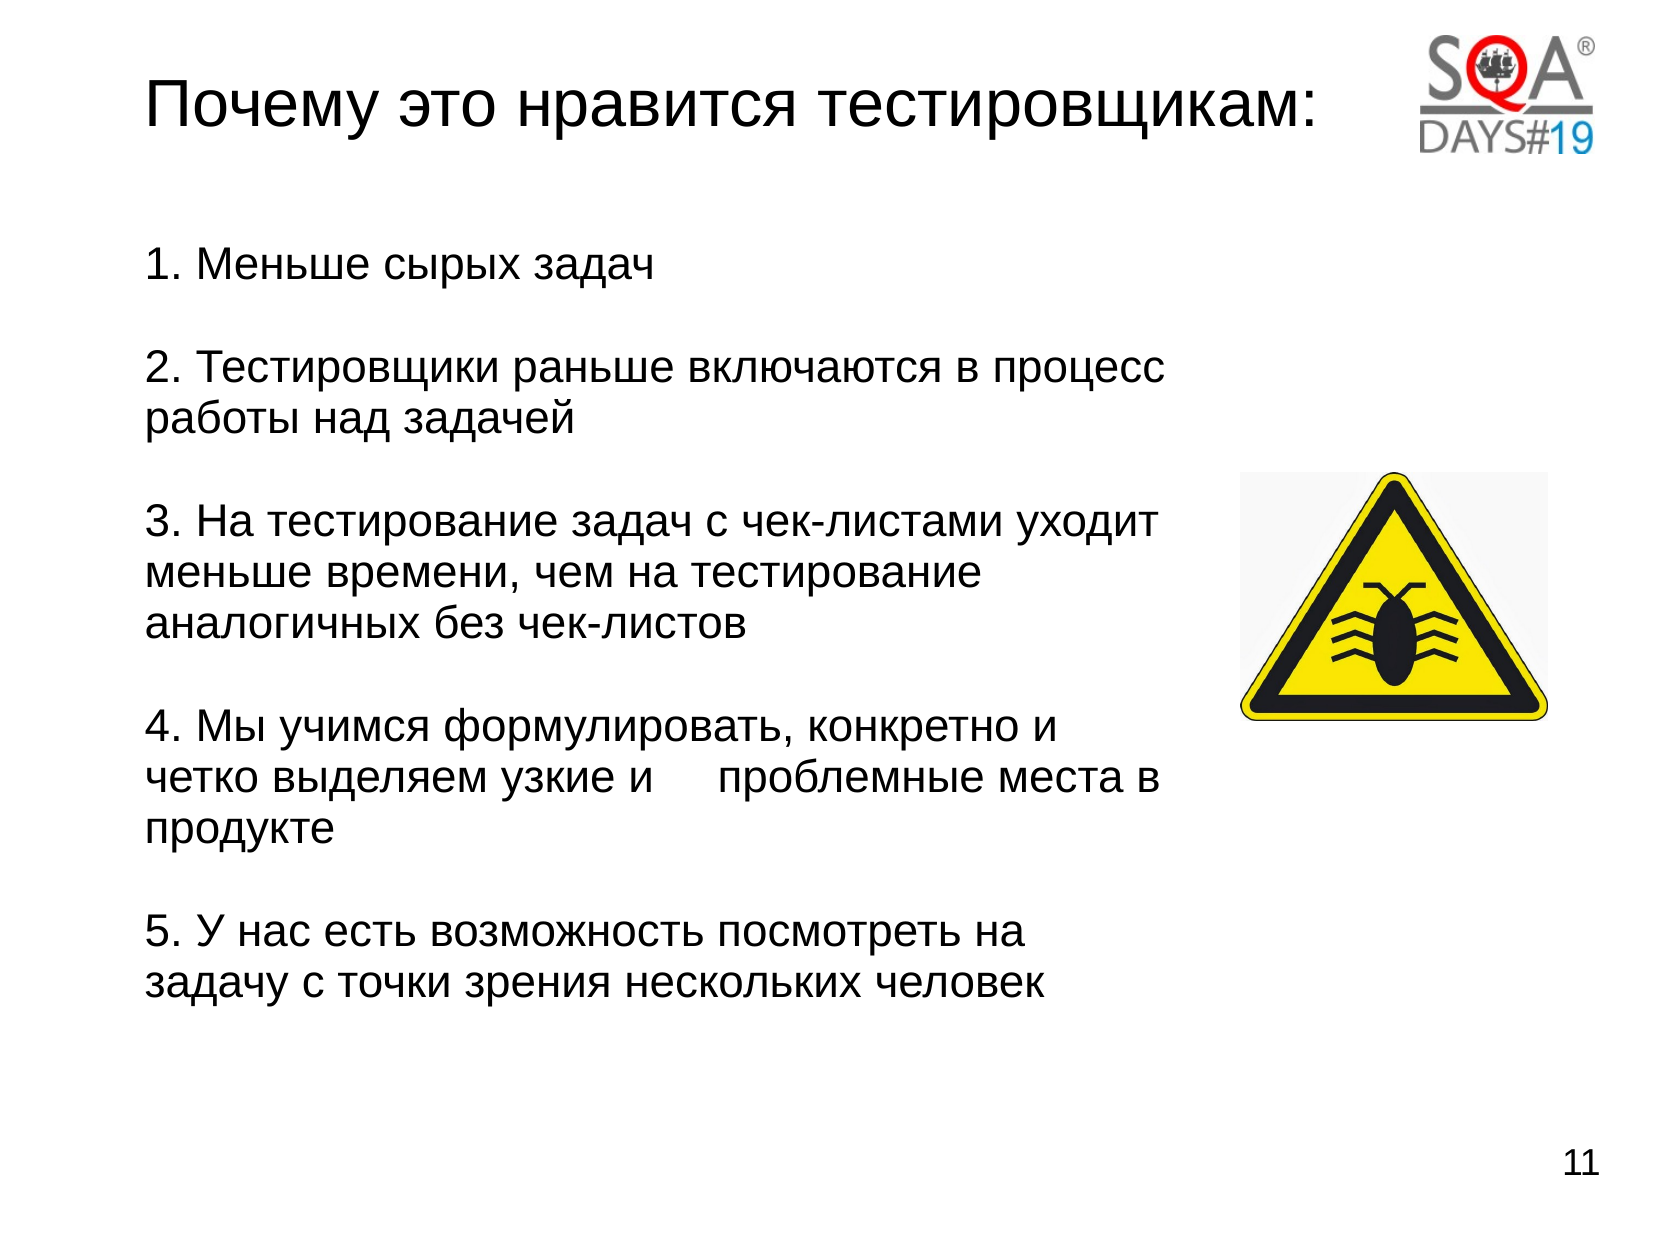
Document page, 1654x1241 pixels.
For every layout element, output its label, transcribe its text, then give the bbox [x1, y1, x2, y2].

text_box 11 [1547, 1134, 1630, 1234]
text_box 1. Меньше сырых задач 2. Тестировщики раньше включаются в процесс работы над задачей 3. На тестирование задач с чек-листами уходит меньше времени, чем на тестирование аналогичных без чек-листов 4. Мы учимся формулировать, конкретно и четко выделяем узкие и проблемные места в продукте 5. У нас есть возможность посмотреть на задачу с точки зрения нескольких человек [129, 224, 1193, 1207]
picture [1240, 472, 1548, 721]
picture [1420, 35, 1595, 154]
text_box Почему это нравится тестировщикам: [129, 59, 1347, 224]
